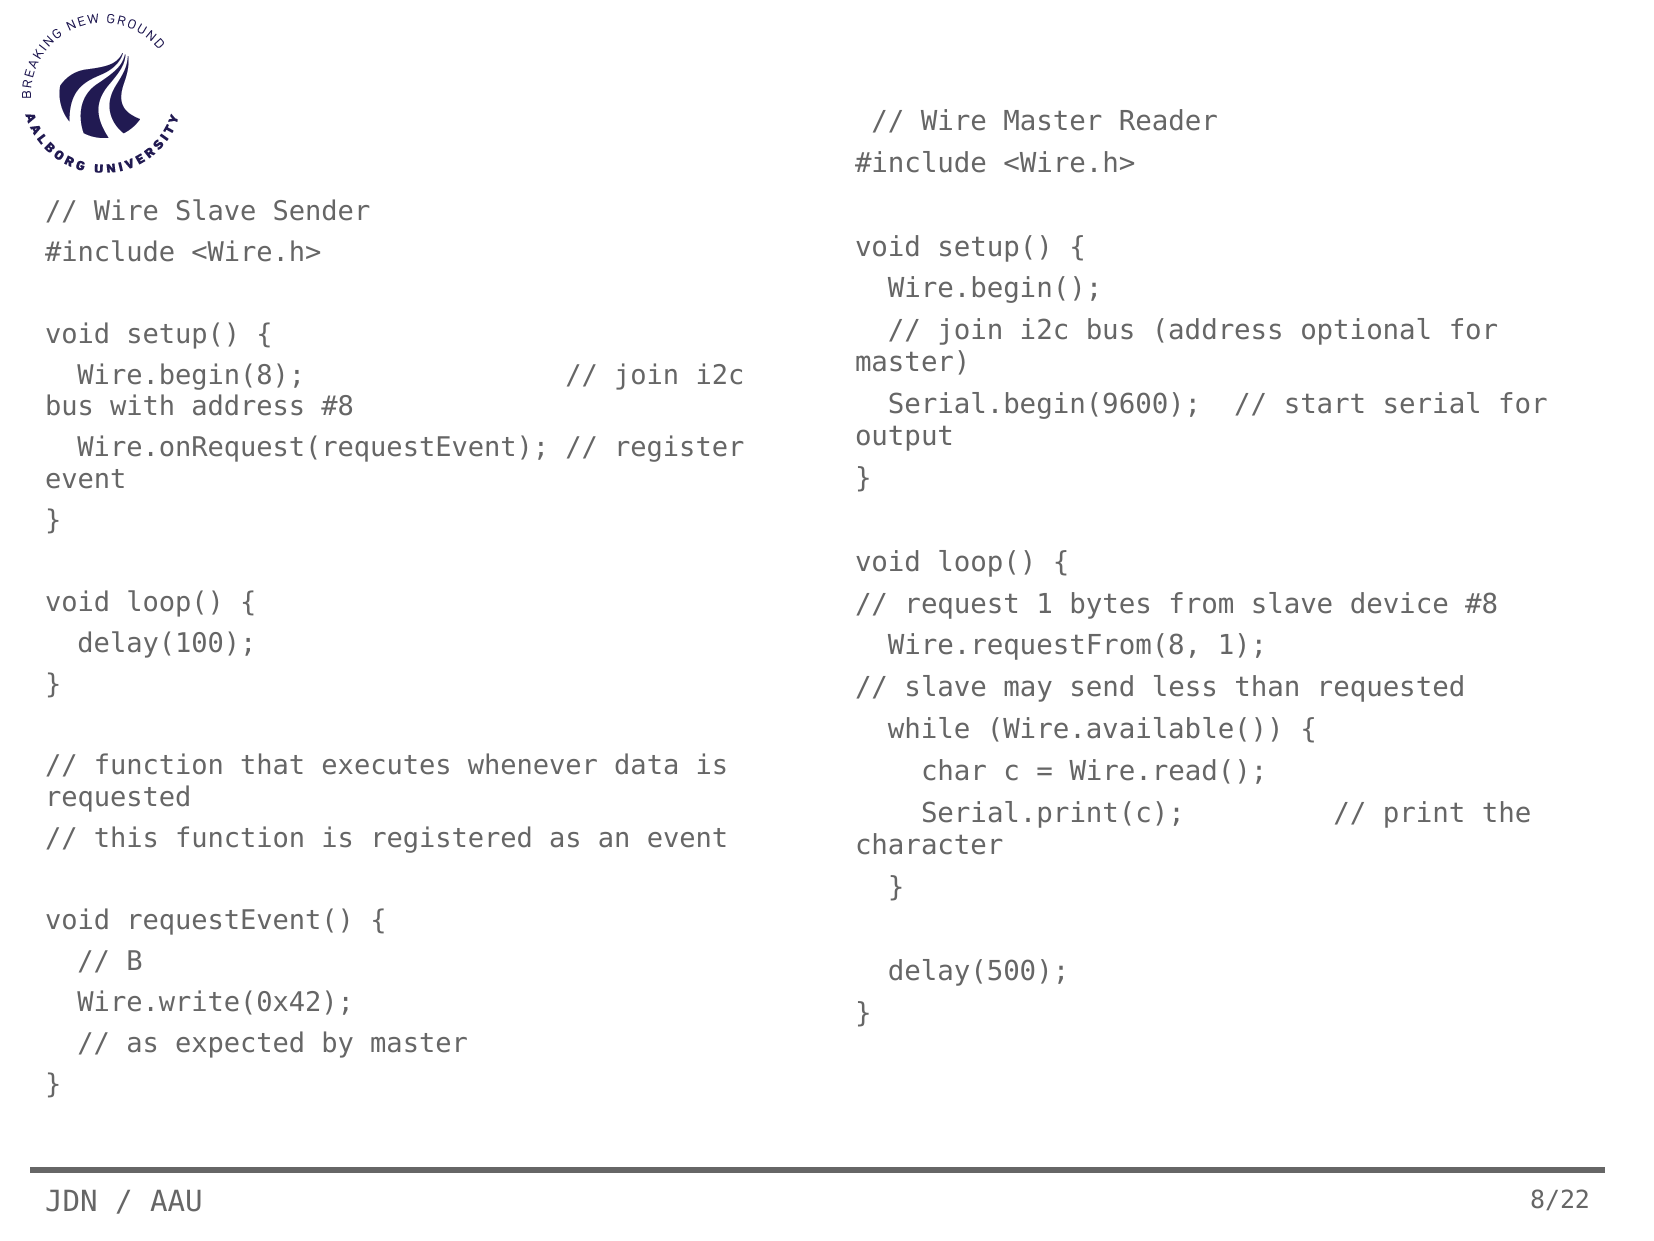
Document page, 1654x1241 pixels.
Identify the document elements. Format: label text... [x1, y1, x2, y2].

picture [22, 13, 178, 173]
list // Wire Master Reader #include <Wire.h> void setup() { Wire.begin(); // join i2c bus (address optional for master) Serial.begin(9600); // start serial for output } void loop() { // request 1 bytes from slave device #8 Wire.requestFrom(8, 1); // slave may send less than requested while (Wire.available()) { char c = Wire.read(); Serial.print(c); // print the character } delay(500); } [855, 105, 1582, 1040]
list // Wire Slave Sender #include <Wire.h> void setup() { Wire.begin(8); // join i2c bus with address #8 Wire.onRequest(requestEvent); // register event } void loop() { delay(100); } // function that executes whenever data is requested // this function is registered as an event void requestEvent() { // B Wire.write(0x42); // as expected by master } [45, 195, 772, 1111]
